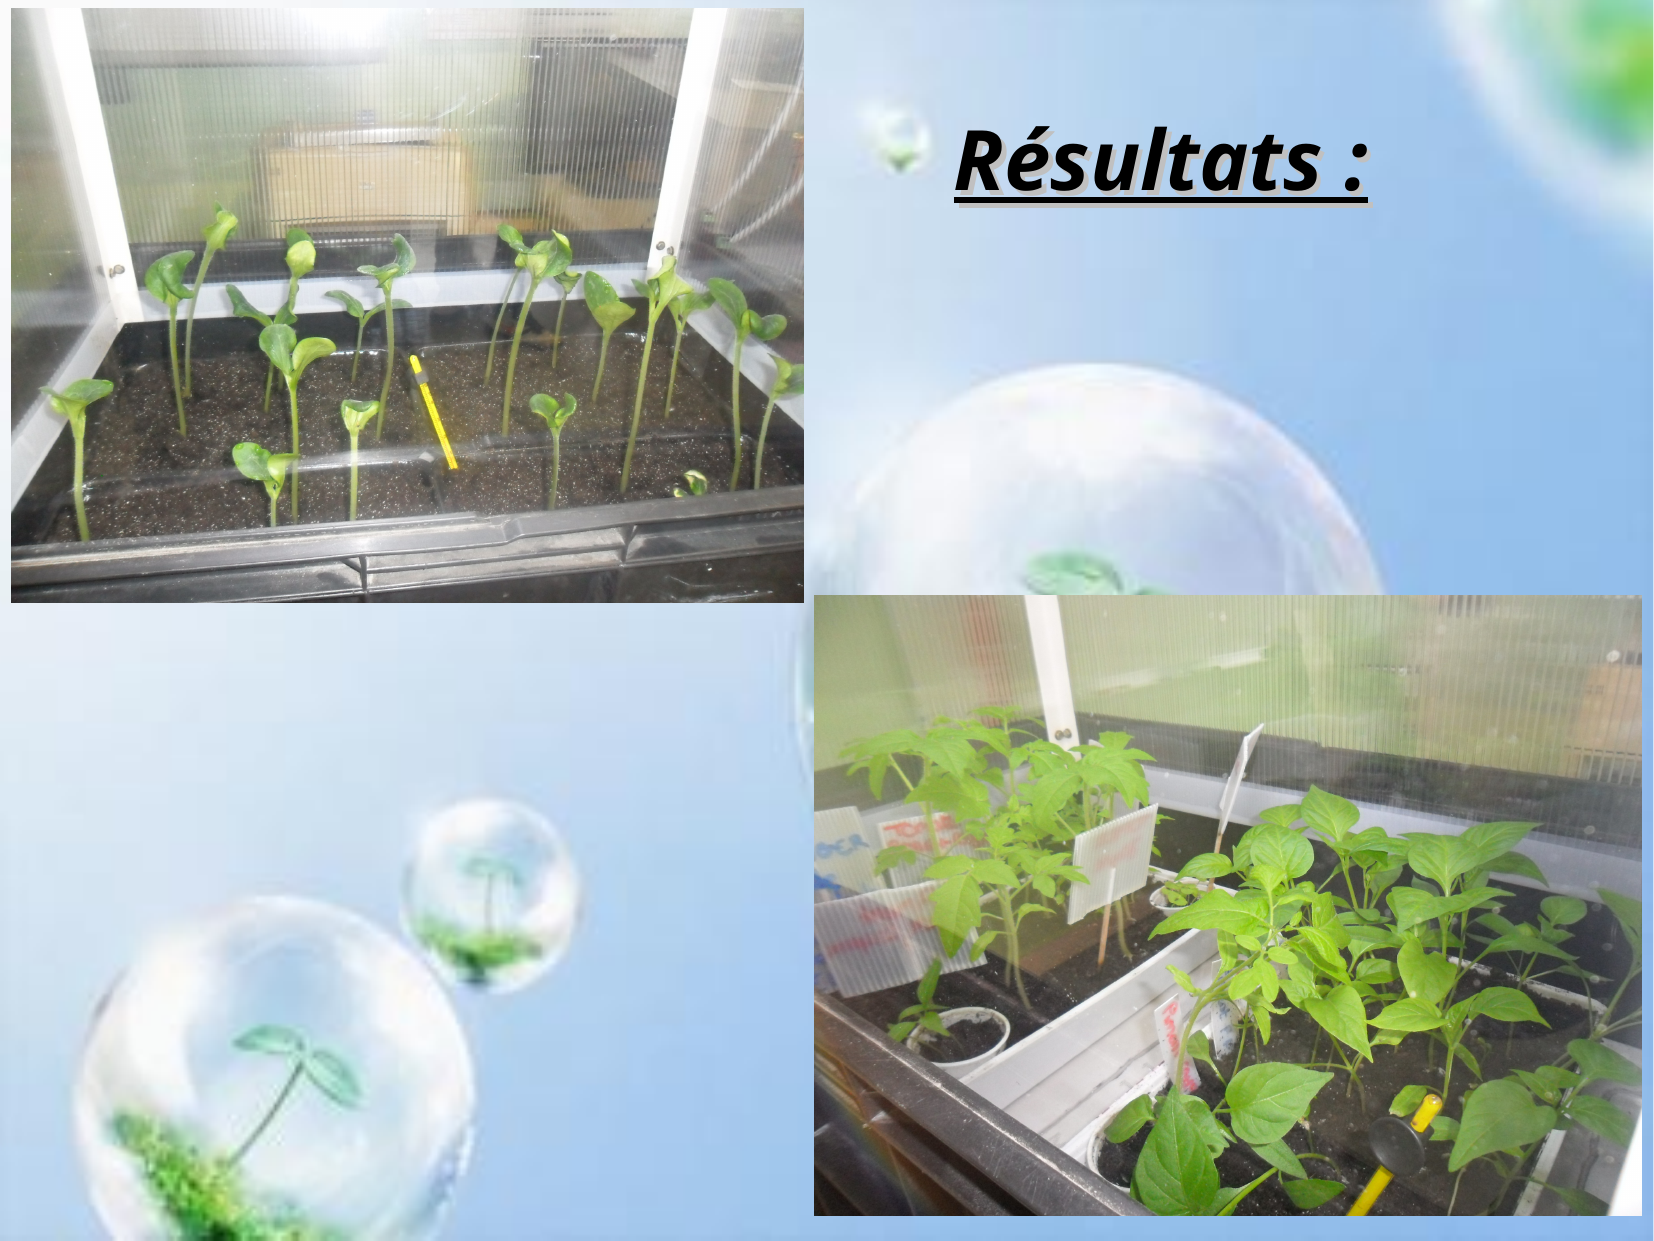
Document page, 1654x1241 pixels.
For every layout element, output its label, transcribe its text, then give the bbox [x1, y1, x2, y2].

text_box Résultats : [720, 94, 1602, 211]
picture [0, 0, 1654, 1241]
